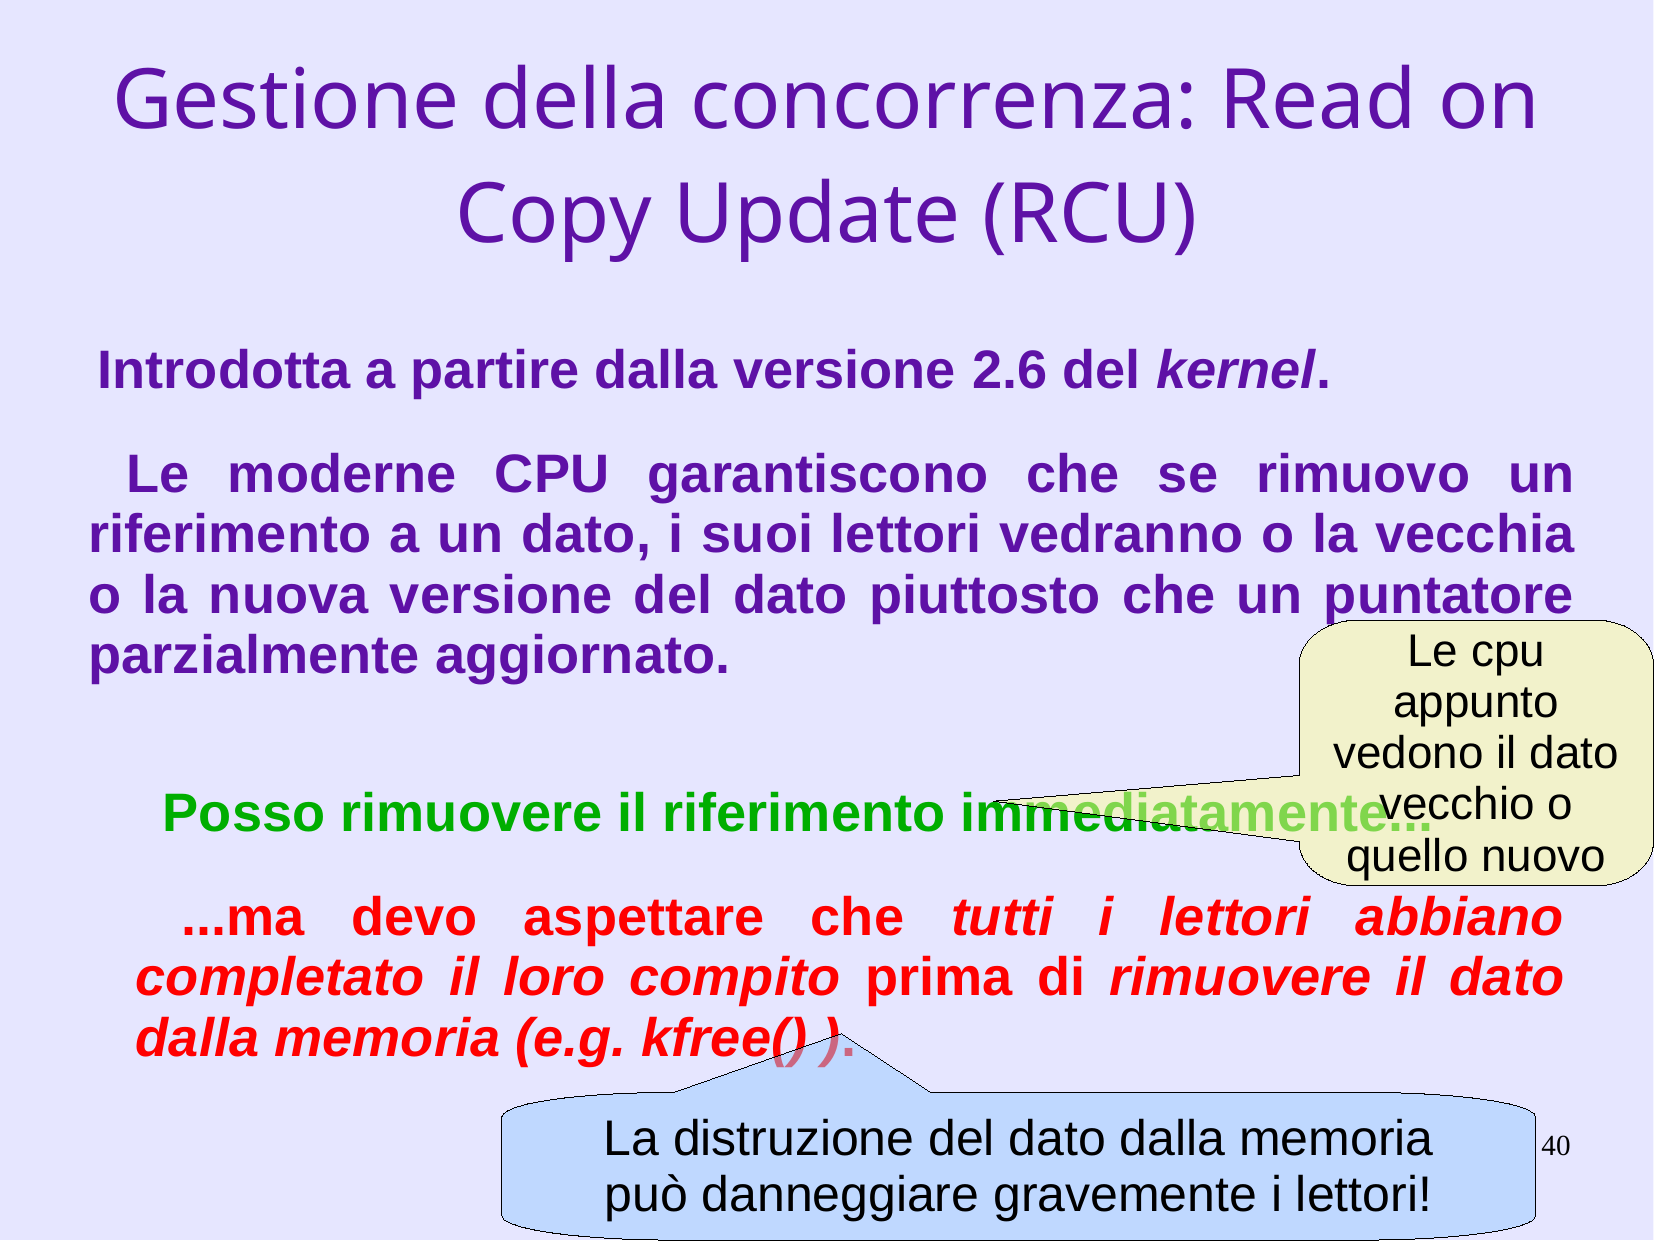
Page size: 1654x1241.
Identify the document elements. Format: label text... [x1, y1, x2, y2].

text_box Le moderne CPU garantiscono che se rimuovo un riferimento a un dato, i suoi lettori vedranno o la vecchia o la nuova versione del dato piuttosto che un puntatore parzialmente aggiornato. [88, 442, 1577, 686]
text_box Le cpu appunto vedono il dato vecchio o quello nuovo [993, 620, 1654, 886]
text_box Posso rimuovere il riferimento immediatamente... [147, 740, 1341, 885]
subtitle Introdotta a partire dalla versione 2.6 del kernel. [82, 297, 1571, 443]
title Gestione della concorrenza: Read on Copy Update (RCU) [82, 35, 1571, 271]
text_box ...ma devo aspettare che tutti i lettori abbiano completato il loro compito prima di rimuovere il dato dalla memoria (e.g. kfree() ). [135, 885, 1565, 1068]
text_box La distruzione del dato dalla memoria può danneggiare gravemente i lettori! [501, 1033, 1536, 1241]
